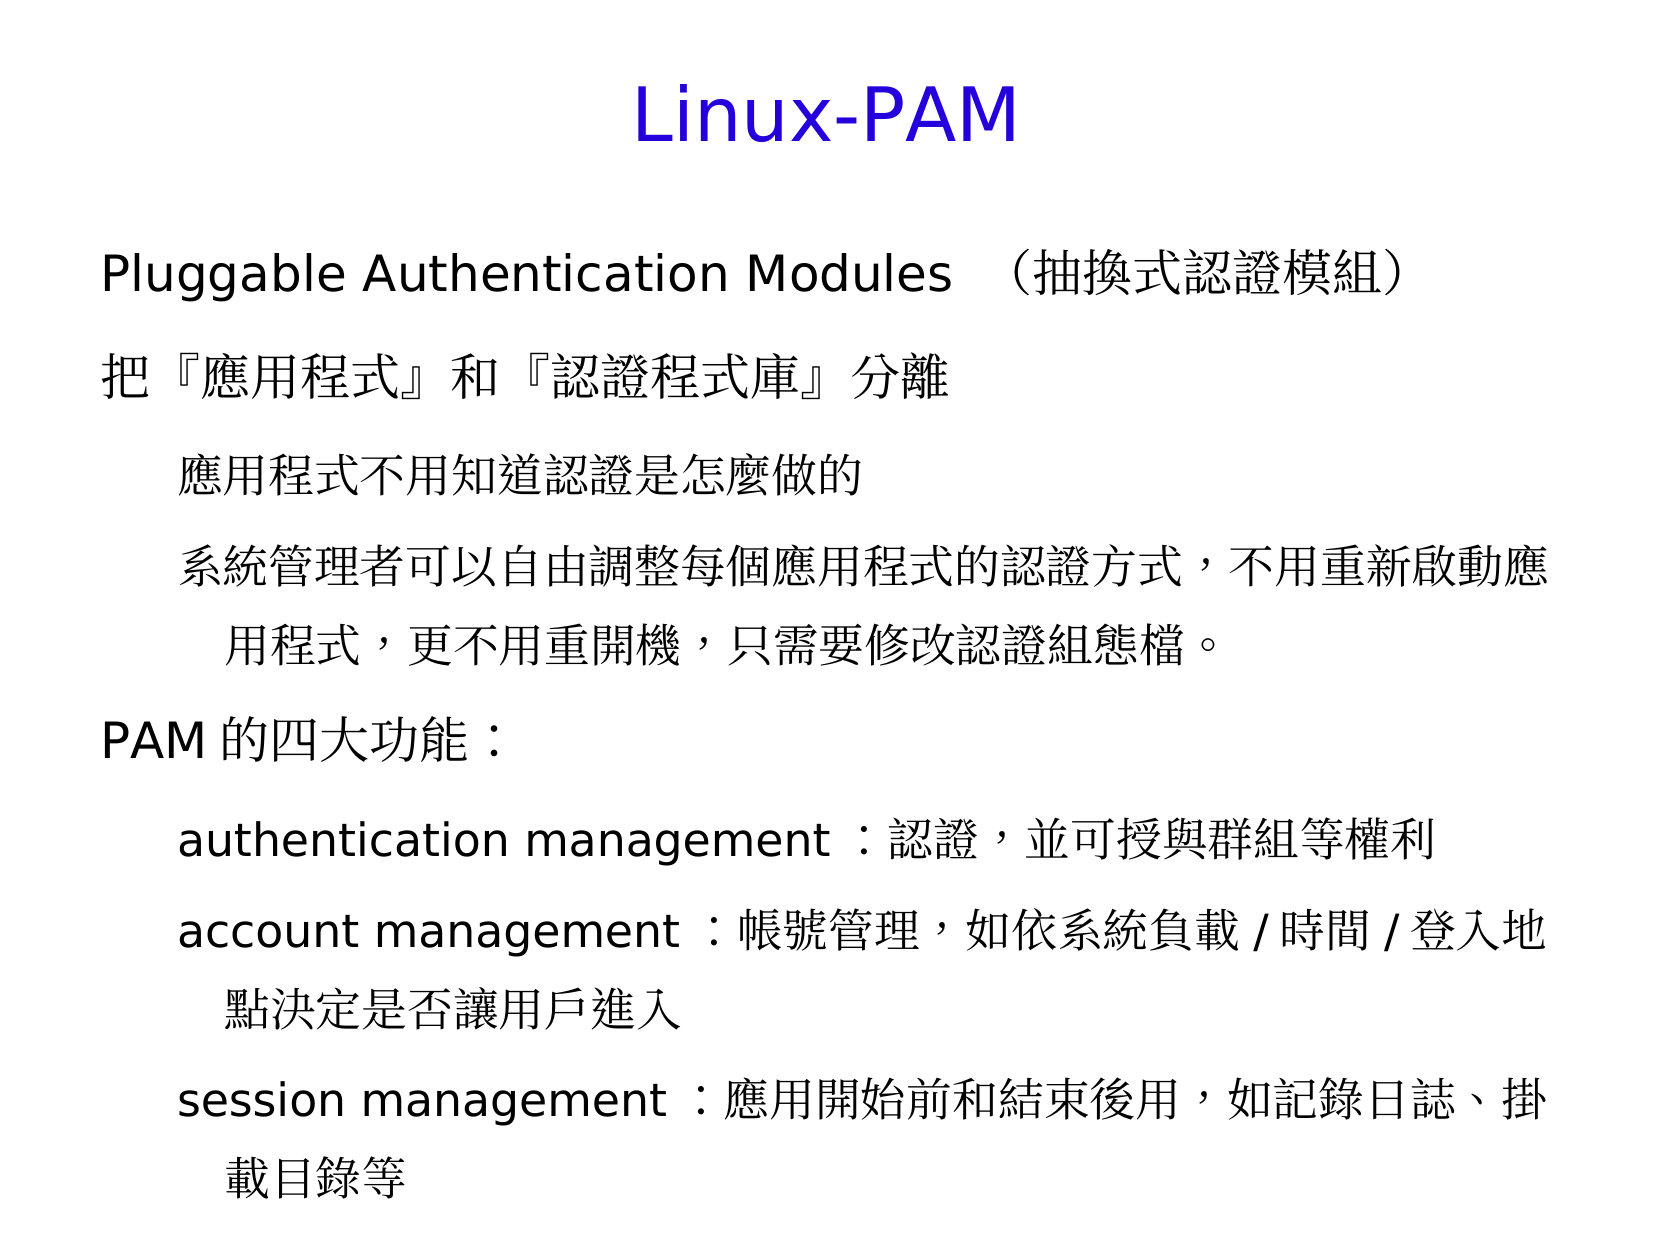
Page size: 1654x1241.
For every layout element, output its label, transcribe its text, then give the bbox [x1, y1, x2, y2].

list Pluggable Authentication Modules （抽換式認證模組） 把『應用程式』和『認證程式庫』分離 應用程式不用知道認證是怎麼做的 系統管理者可以自由調整每個應用程式的認證方式，不用重新啟動應用程式，更不用重開機，只需要修改認證組態檔。 PAM的四大功能： authentication management：認證，並可授與群組等權利 account management：帳號管理，如依系統負載/時間/登入地點決定是否讓用戶進入 session management：應用開始前和結束後用，如記錄日誌、掛載目錄等 passwd management：改密碼用 [82, 219, 1571, 1109]
title Linux-PAM [82, 49, 1571, 182]
